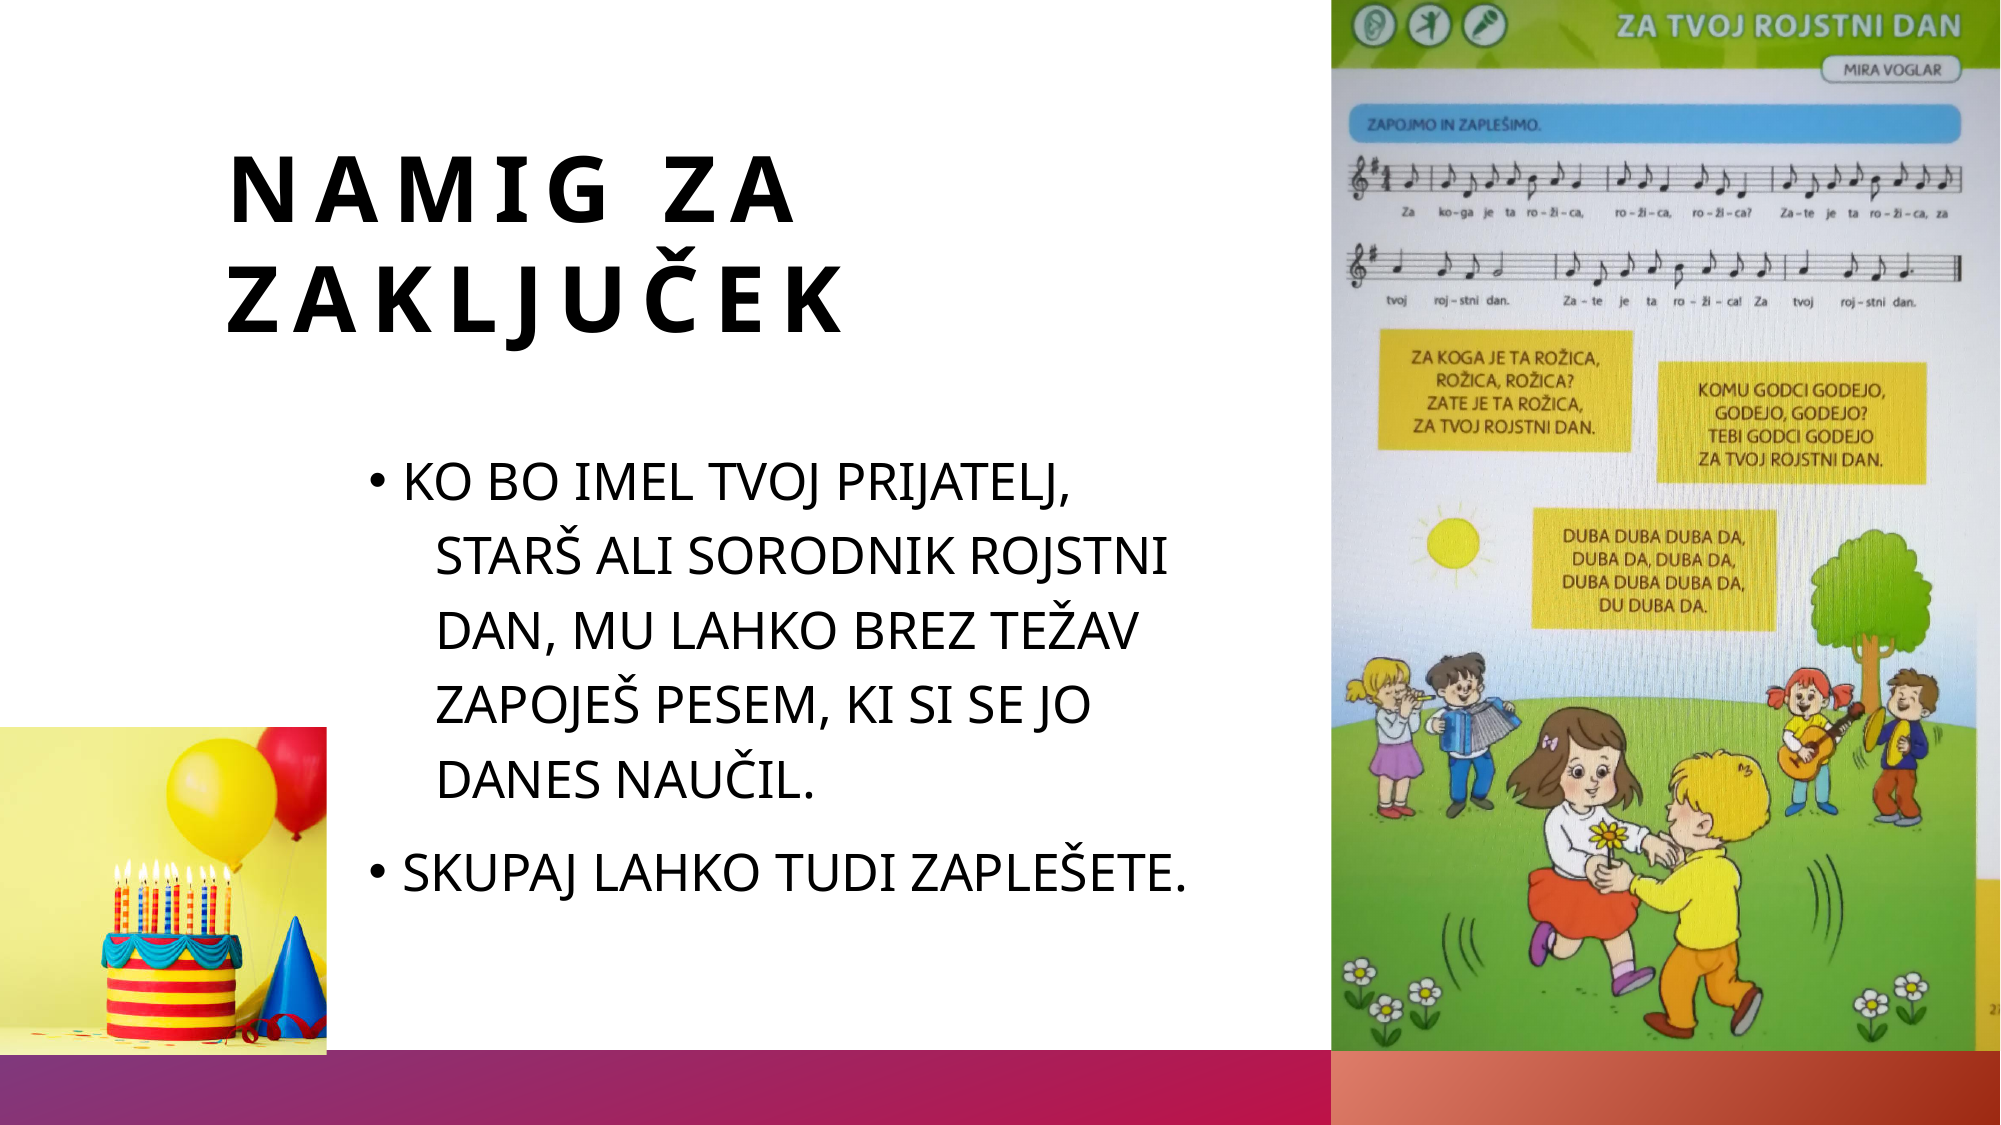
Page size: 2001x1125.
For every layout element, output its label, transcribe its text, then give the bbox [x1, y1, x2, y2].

title NAMIG ZA ZAKLJUČEK [226, 47, 1200, 351]
picture [1331, 0, 2000, 1051]
picture [0, 727, 327, 1055]
list KO BO IMEL TVOJ PRIJATELJ, STARŠ ALI SORODNIK ROJSTNI DAN, MU LAHKO BREZ TEŽAV ZAPOJEŠ PESEM, KI SI SE JO DANES NAUČIL. SKUPAJ LAHKO TUDI ZAPLEŠETE. [368, 435, 1200, 976]
text_box [0, 0, 2000, 1125]
